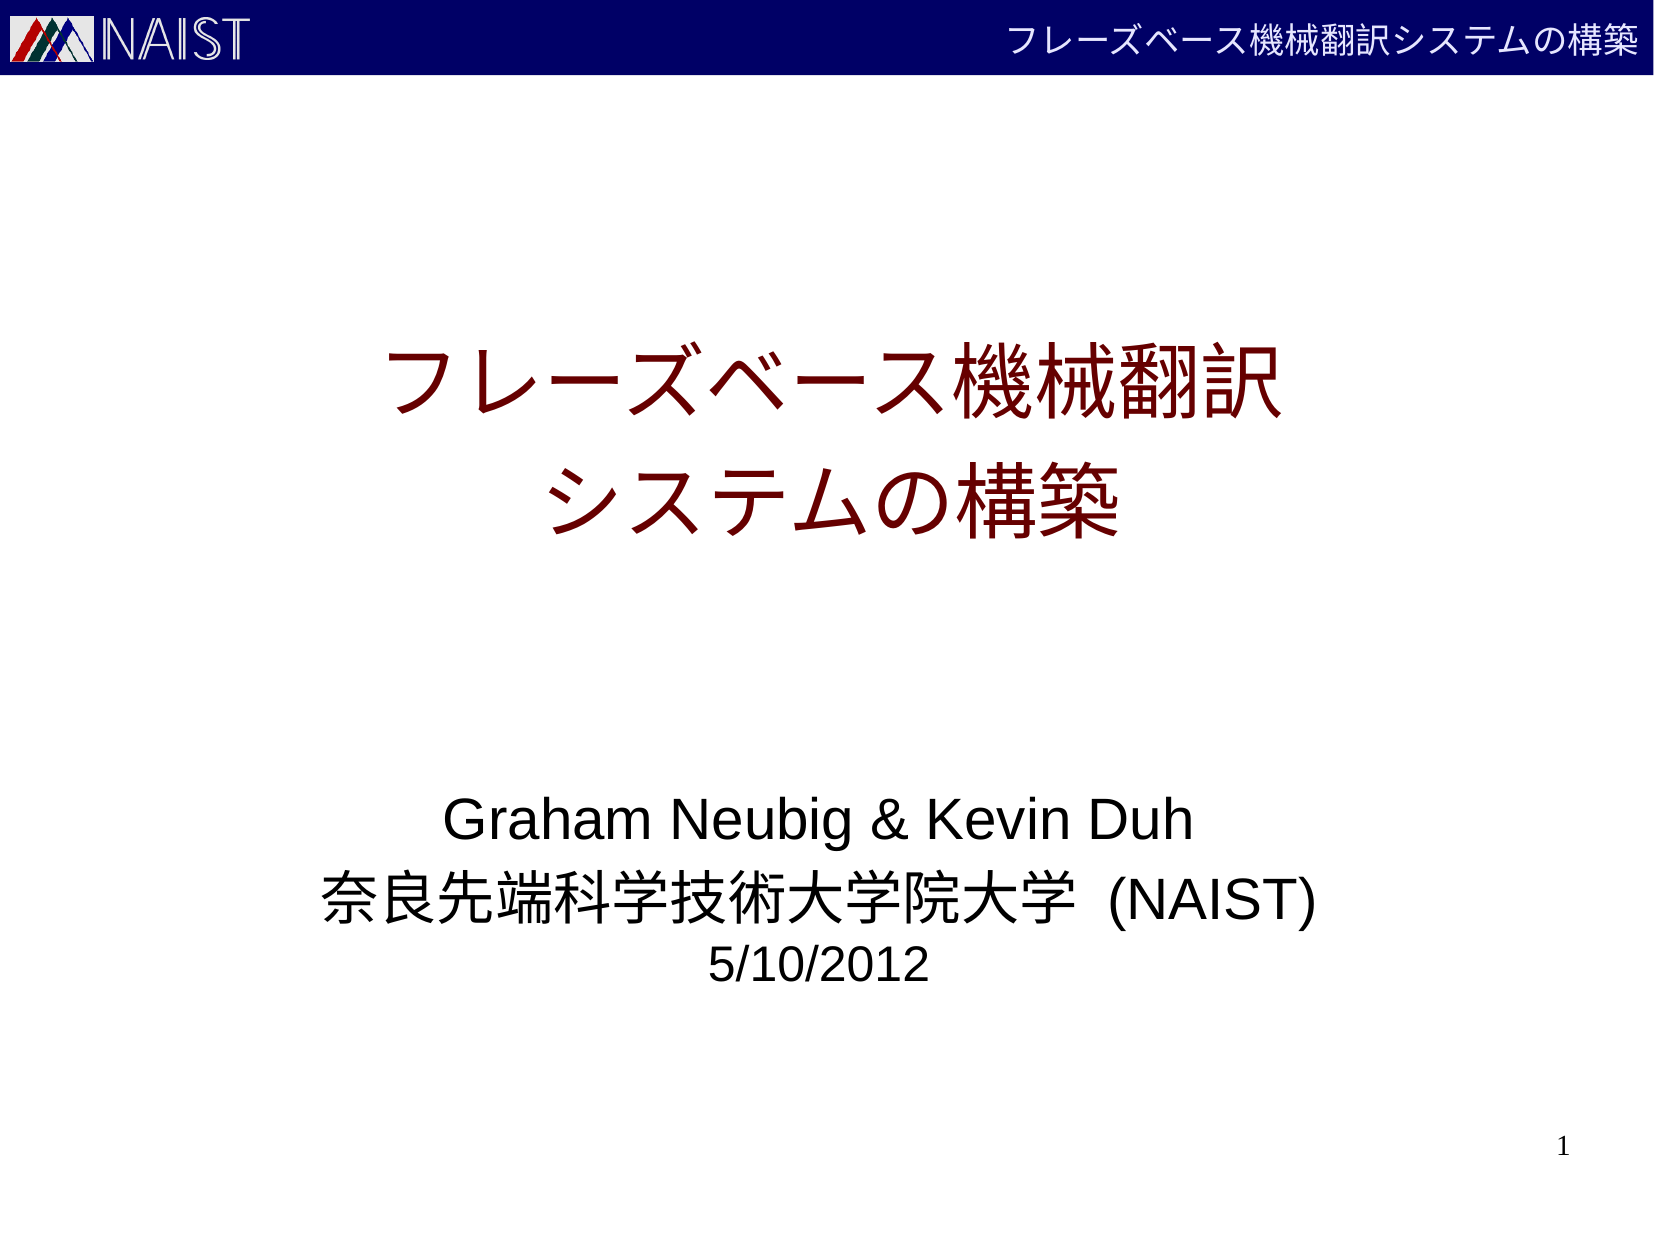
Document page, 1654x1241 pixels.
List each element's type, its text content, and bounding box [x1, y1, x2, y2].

title フレーズベース機械翻訳 システムの構築 [86, 339, 1576, 533]
subtitle Graham Neubig & Kevin Duh 奈良先端科学技術大学院大学 (NAIST) 5/10/2012 [75, 780, 1564, 999]
picture [102, 17, 251, 60]
picture [10, 16, 94, 62]
